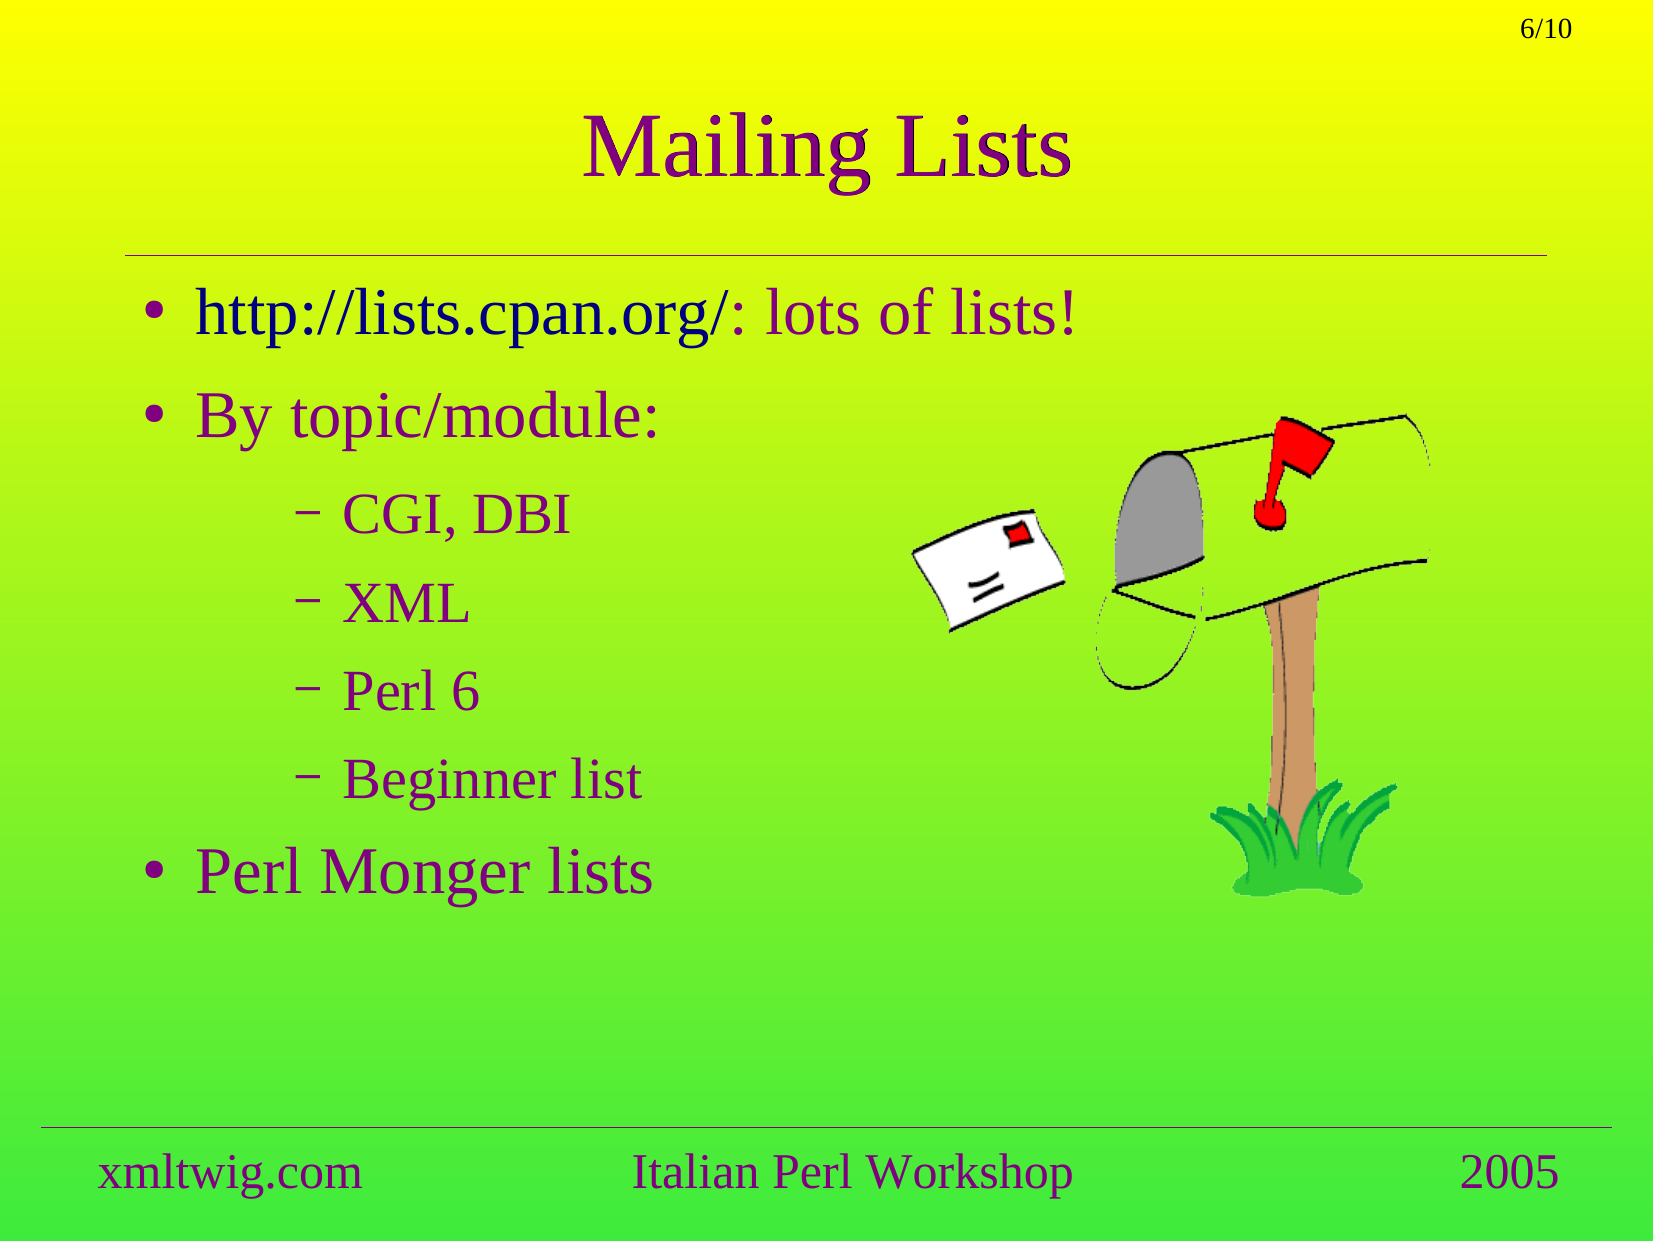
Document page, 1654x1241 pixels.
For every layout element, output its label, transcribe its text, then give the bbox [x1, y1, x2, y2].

title Mailing Lists [121, 66, 1533, 225]
list http://lists.cpan.org/: lots of lists! By topic/module: CGI, DBI XML Perl 6 Beginner list Perl Monger lists [106, 274, 1519, 1028]
picture [880, 371, 1484, 905]
